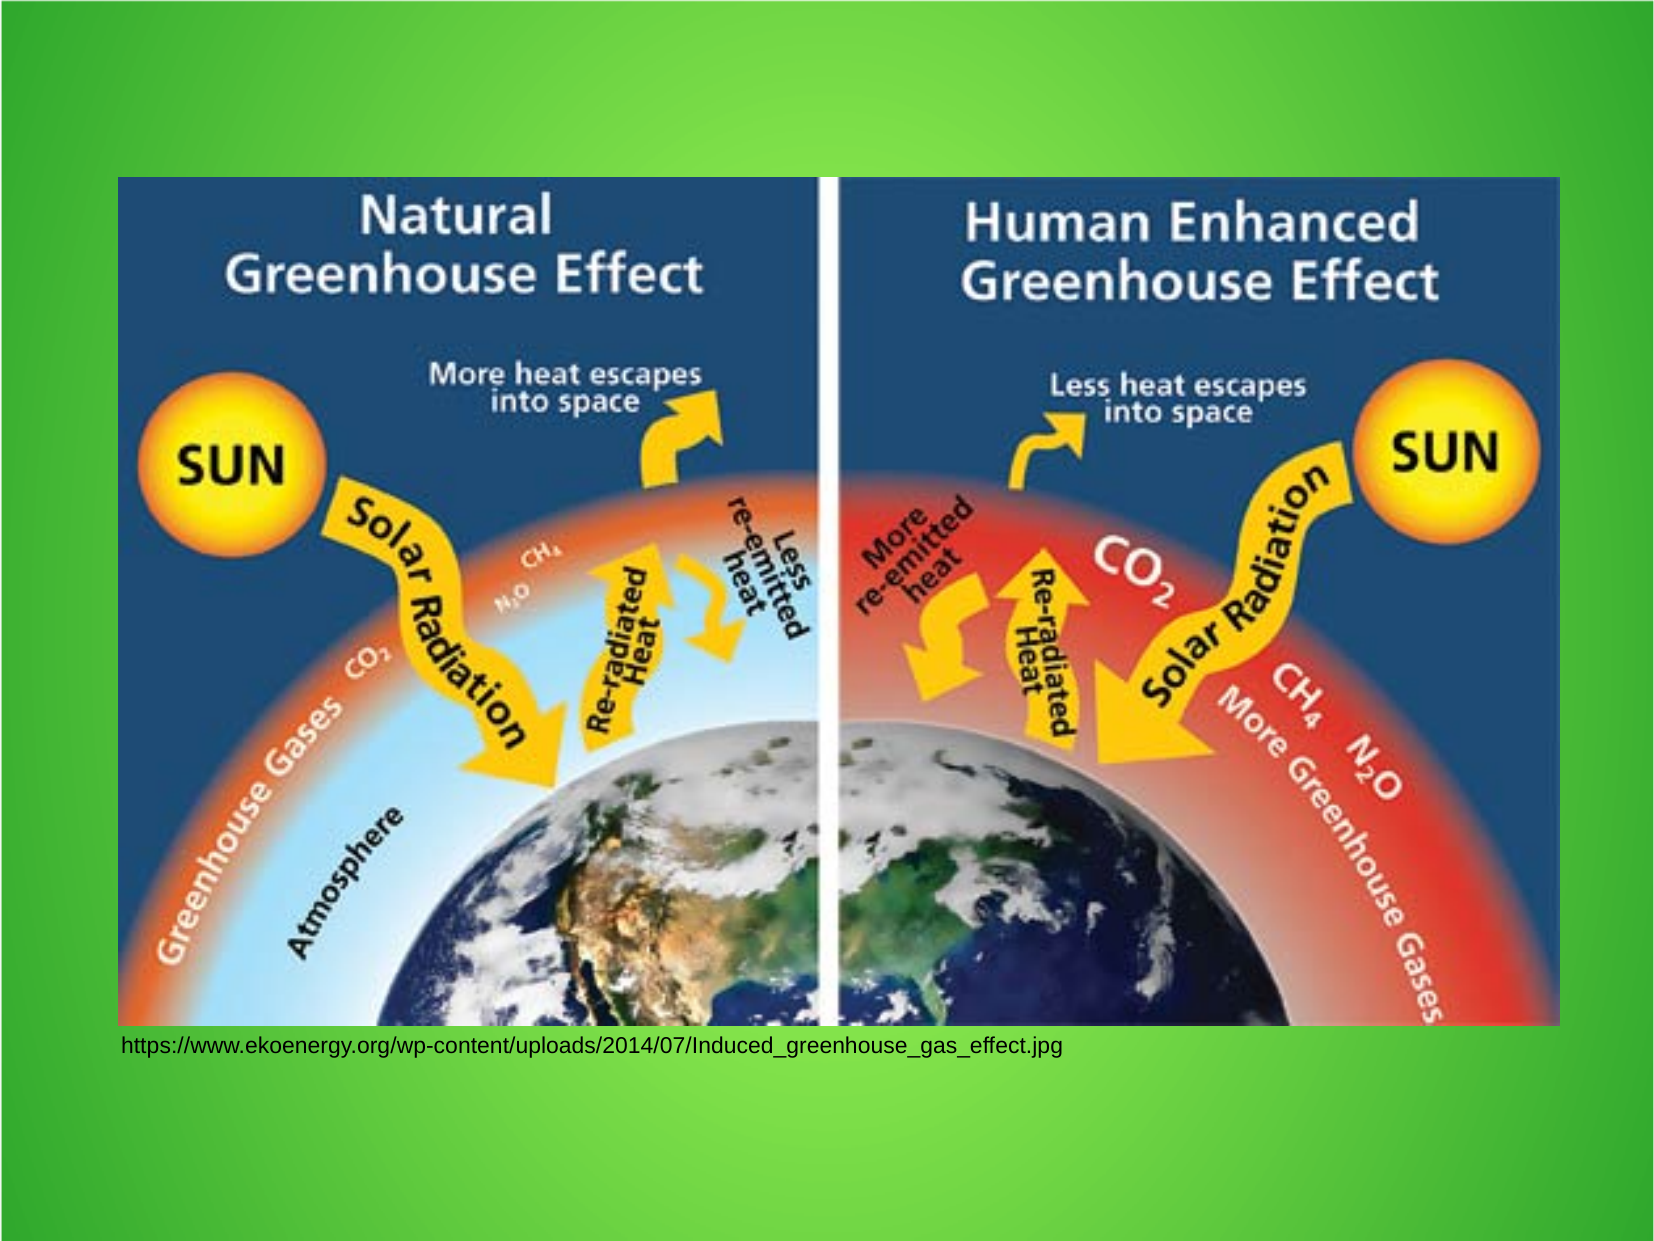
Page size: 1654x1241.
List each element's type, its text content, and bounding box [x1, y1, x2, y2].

picture [118, 177, 1560, 1027]
text_box https://www.ekoenergy.org/wp-content/uploads/2014/07/Induced_greenhouse_gas_effect.jpg [106, 1023, 1536, 1064]
